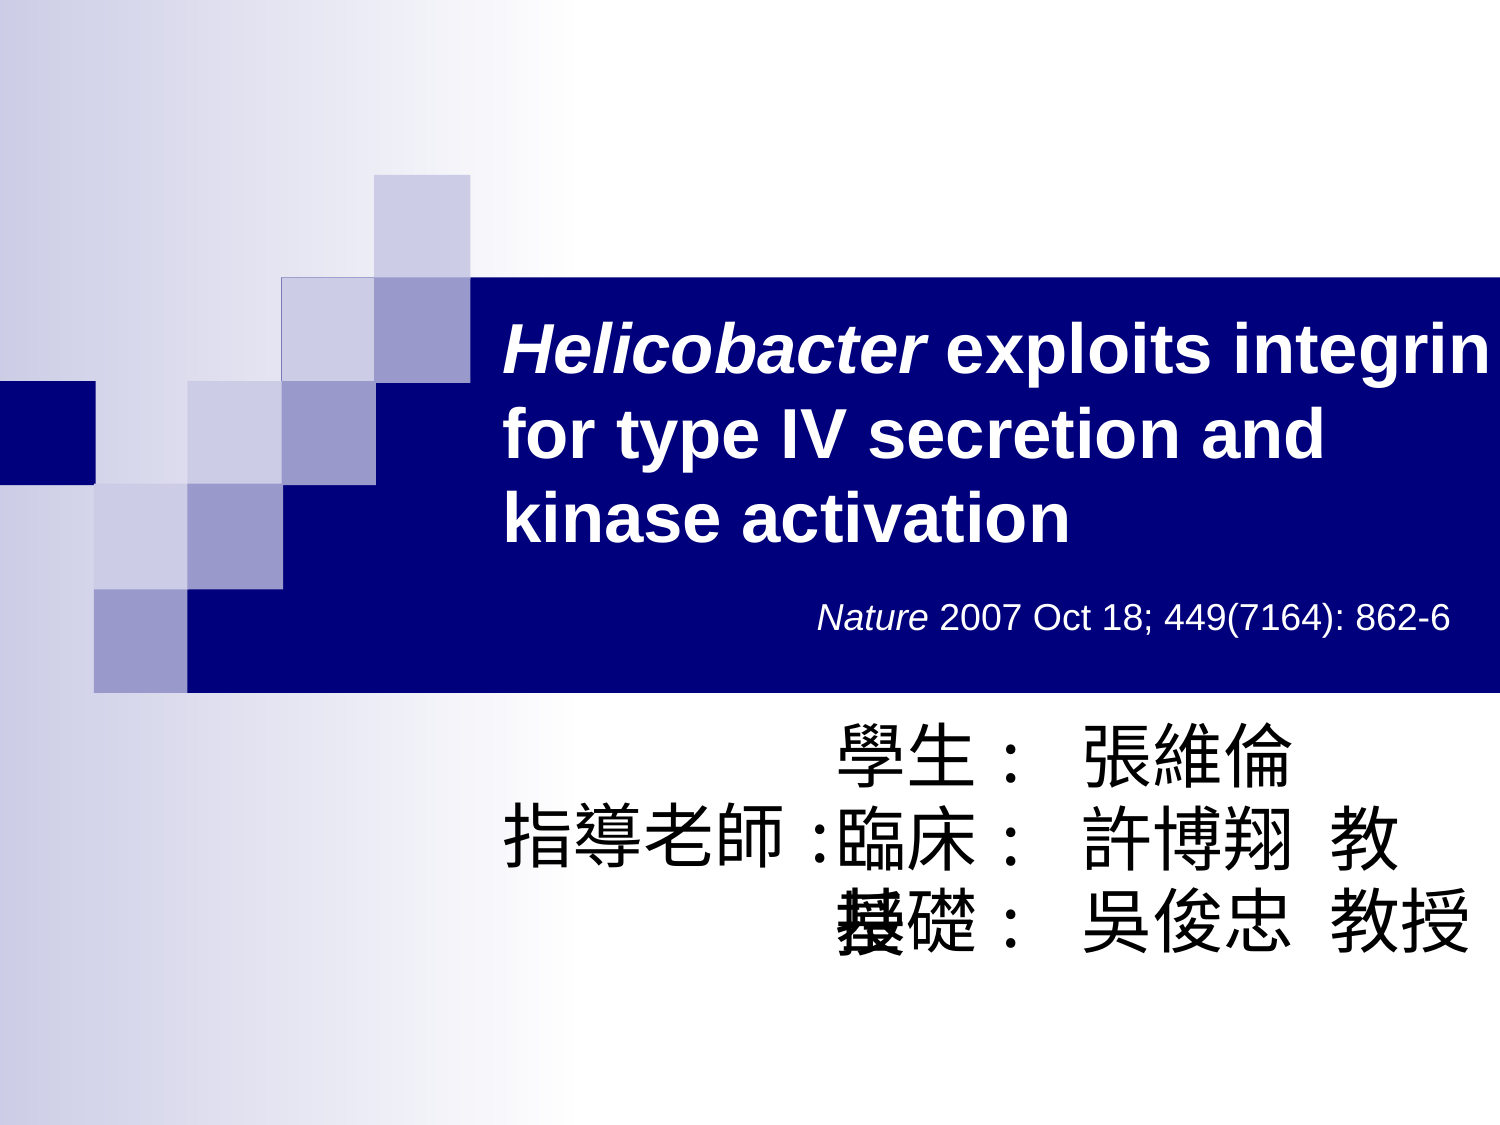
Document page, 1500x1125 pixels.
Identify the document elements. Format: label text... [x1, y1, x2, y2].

text_box 臨床: 許博翔 教授 [1368, 857, 1391, 869]
subtitle 指導老師: [487, 699, 1476, 988]
text_box 學生: 張維倫 [820, 704, 1312, 805]
text_box 臨床: 許博翔 教授 [1121, 786, 1459, 869]
text_box 臨床: 許博翔 教授 [1375, 824, 1387, 845]
text_box 基礎: 吳俊忠 教授 [820, 869, 1500, 970]
text_box Nature 2007 Oct 18; 449(7164): 862-6 [655, 585, 1477, 646]
text_box 臨床: 許博翔 教授 [914, 805, 1128, 869]
title Helicobacter exploits integrin for type IV secretion and kinase activation [487, 290, 1500, 654]
text_box 臨床: 許博翔 教授 [1351, 833, 1378, 869]
text_box 臨床: 許博翔 教授 [820, 805, 943, 869]
